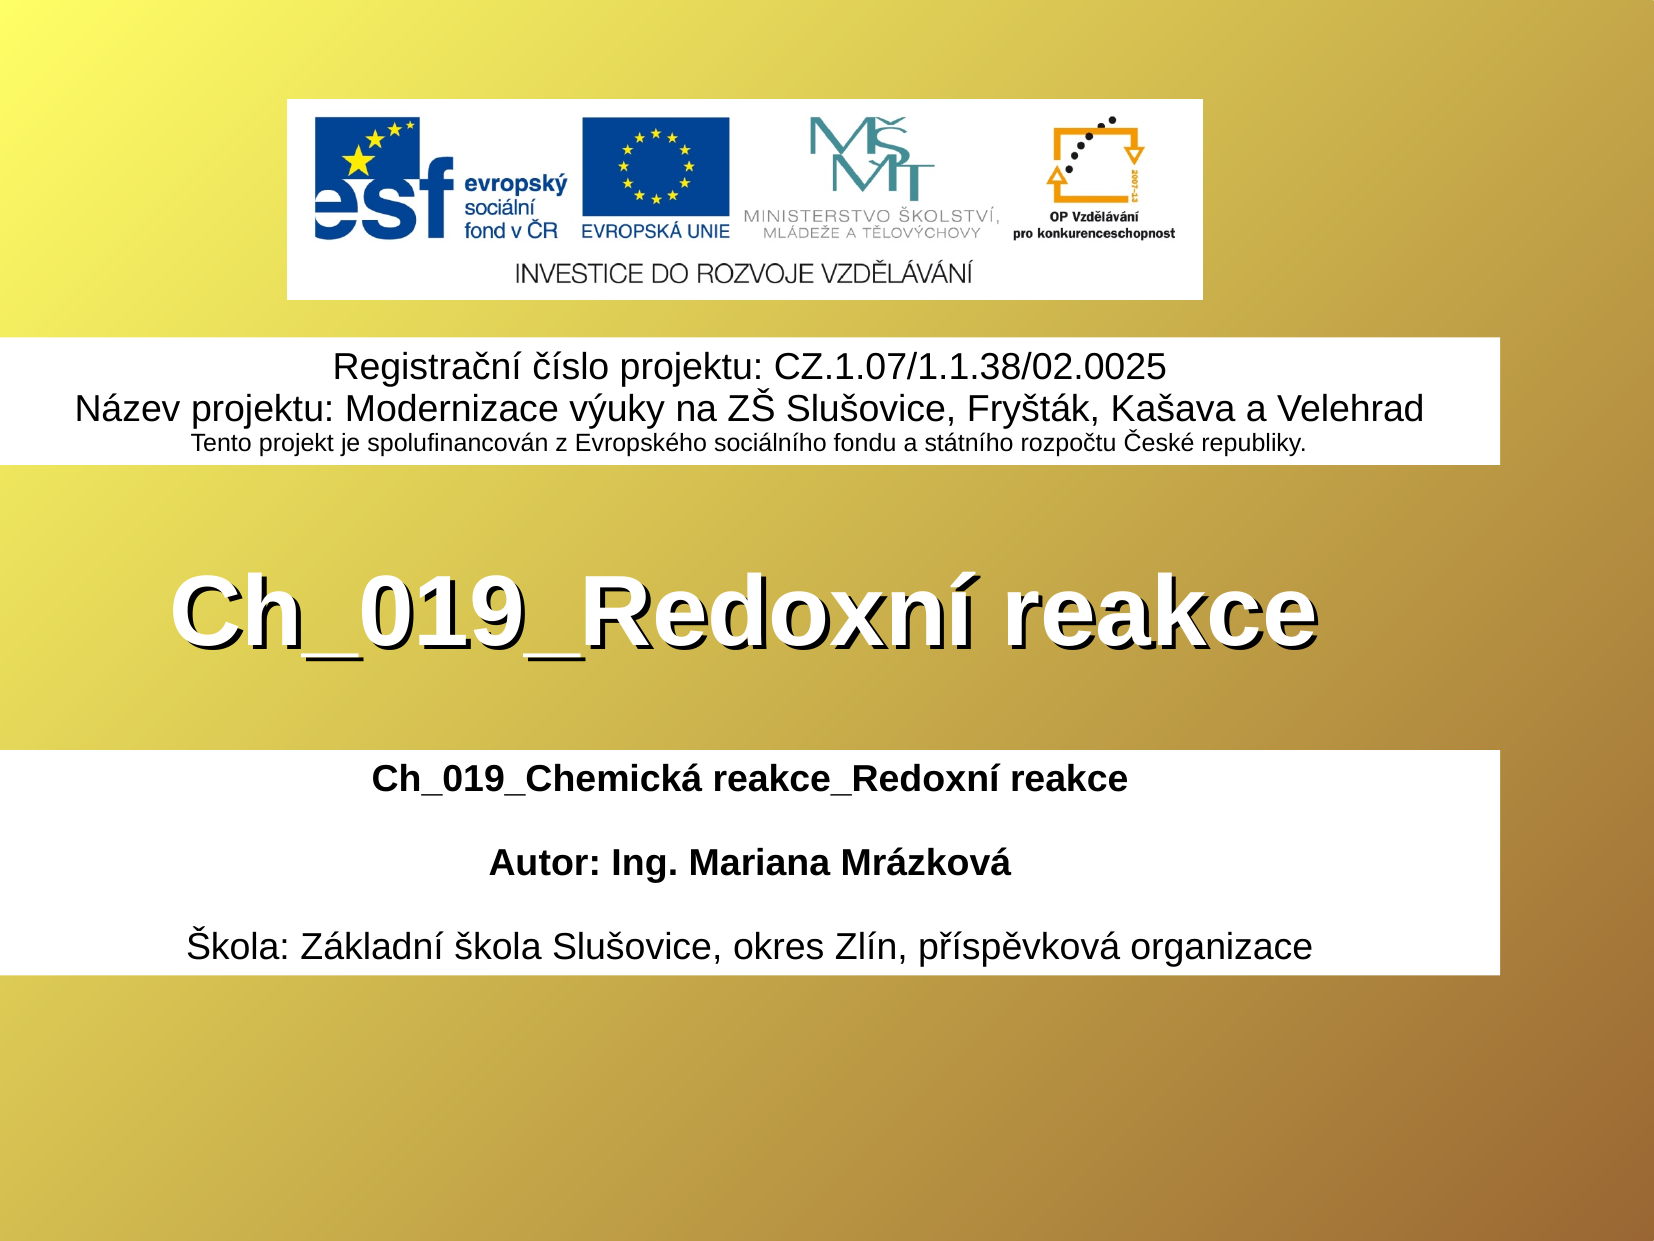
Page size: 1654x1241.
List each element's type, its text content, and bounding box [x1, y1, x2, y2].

text_box Registrační číslo projektu: CZ.1.07/1.1.38/02.0025 Název projektu: Modernizace výuky na ZŠ Slušovice, Fryšták, Kašava a Velehrad Tento projekt je spolufinancován z Evropského sociálního fondu a státního rozpočtu České republiky. [0, 337, 1501, 465]
title Ch_019_Redoxní reakce [0, 501, 1489, 709]
picture [287, 99, 1203, 300]
text_box Ch_019_Chemická reakce_Redoxní reakce Autor: Ing. Mariana Mrázková Škola: Základní škola Slušovice, okres Zlín, příspěvková organizace [0, 750, 1501, 976]
